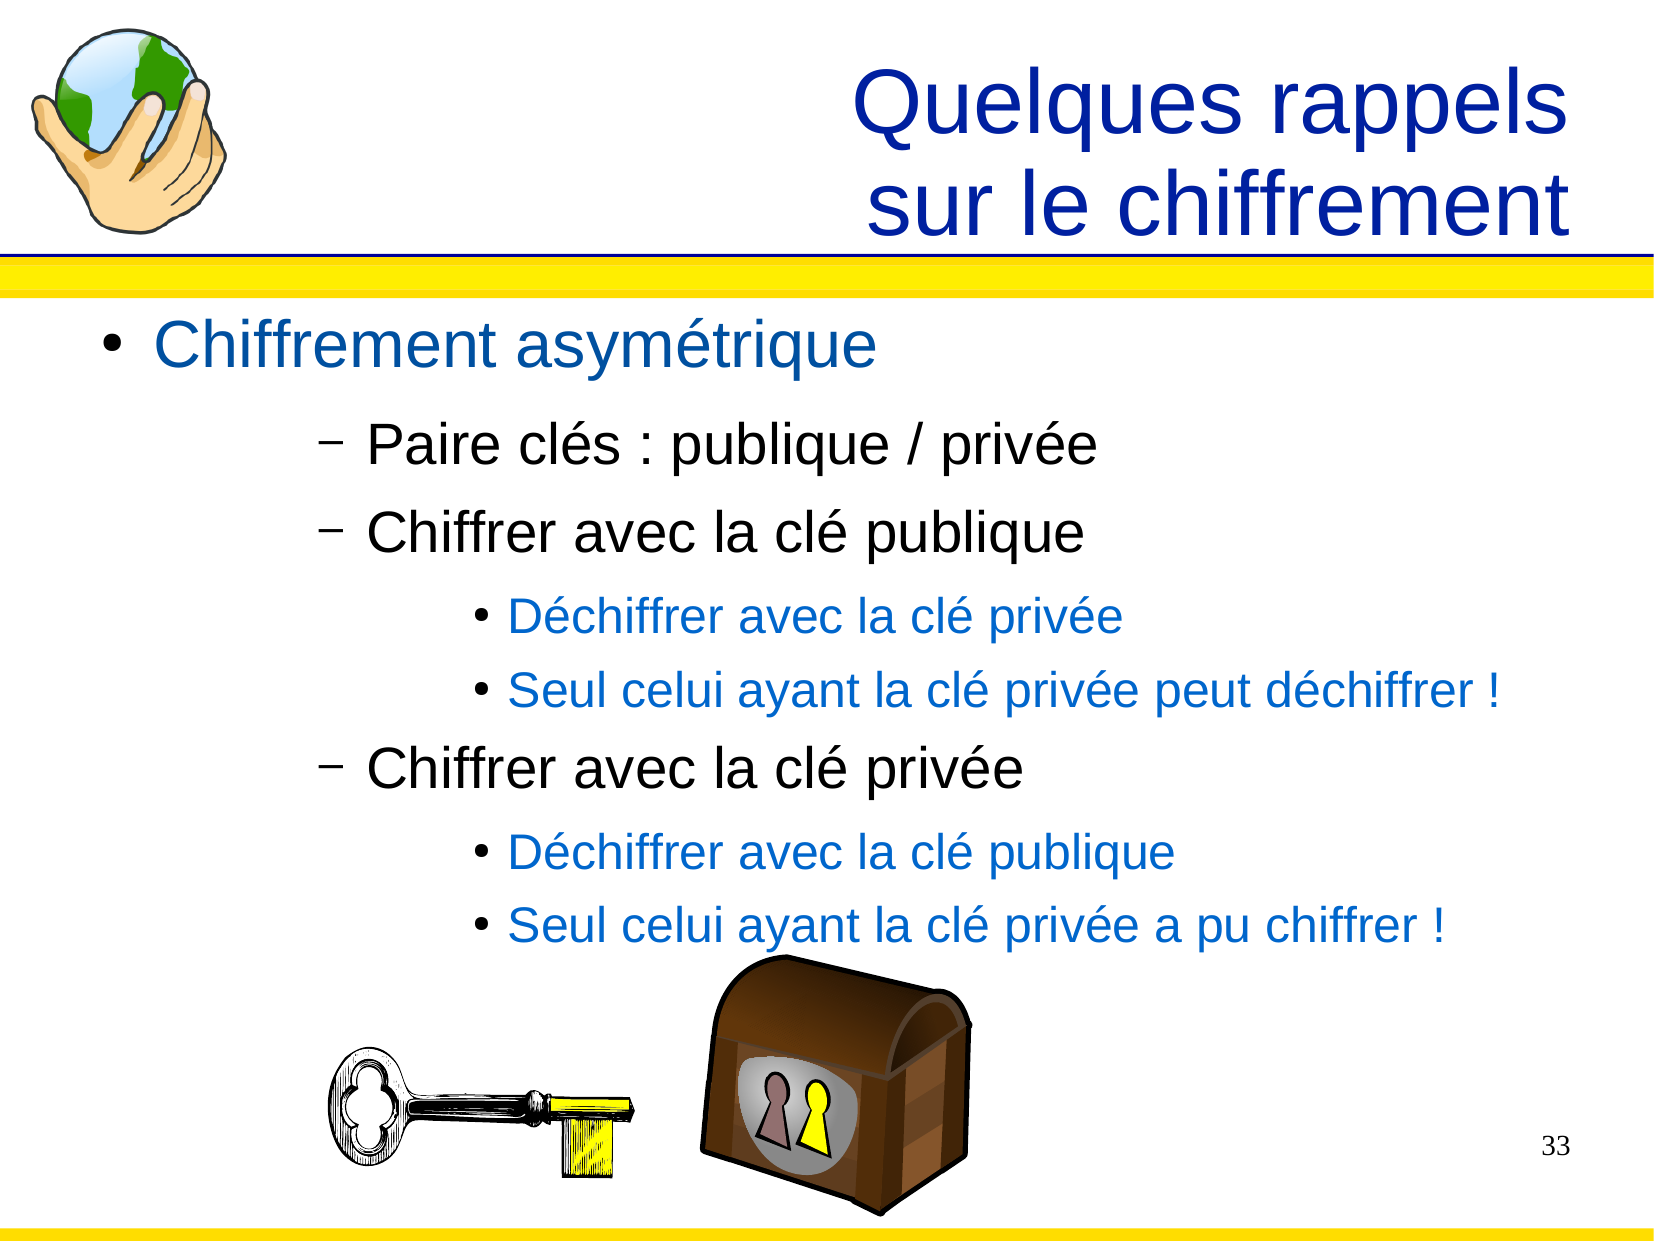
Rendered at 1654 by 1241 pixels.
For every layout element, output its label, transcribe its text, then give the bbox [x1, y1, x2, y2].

picture [327, 1046, 635, 1179]
picture [11, 14, 246, 248]
title Quelques rappels sur le chiffrement [372, 49, 1571, 257]
picture [699, 954, 973, 1217]
list Chiffrement asymétrique Paire clés : publique / privée Chiffrer avec la clé publique Déchiffrer avec la clé privée Seul celui ayant la clé privée peut déchiffrer ! Chiffrer avec la clé privée Déchiffrer avec la clé publique Seul celui ayant la clé privée a pu chiffrer ! [82, 307, 1571, 1126]
